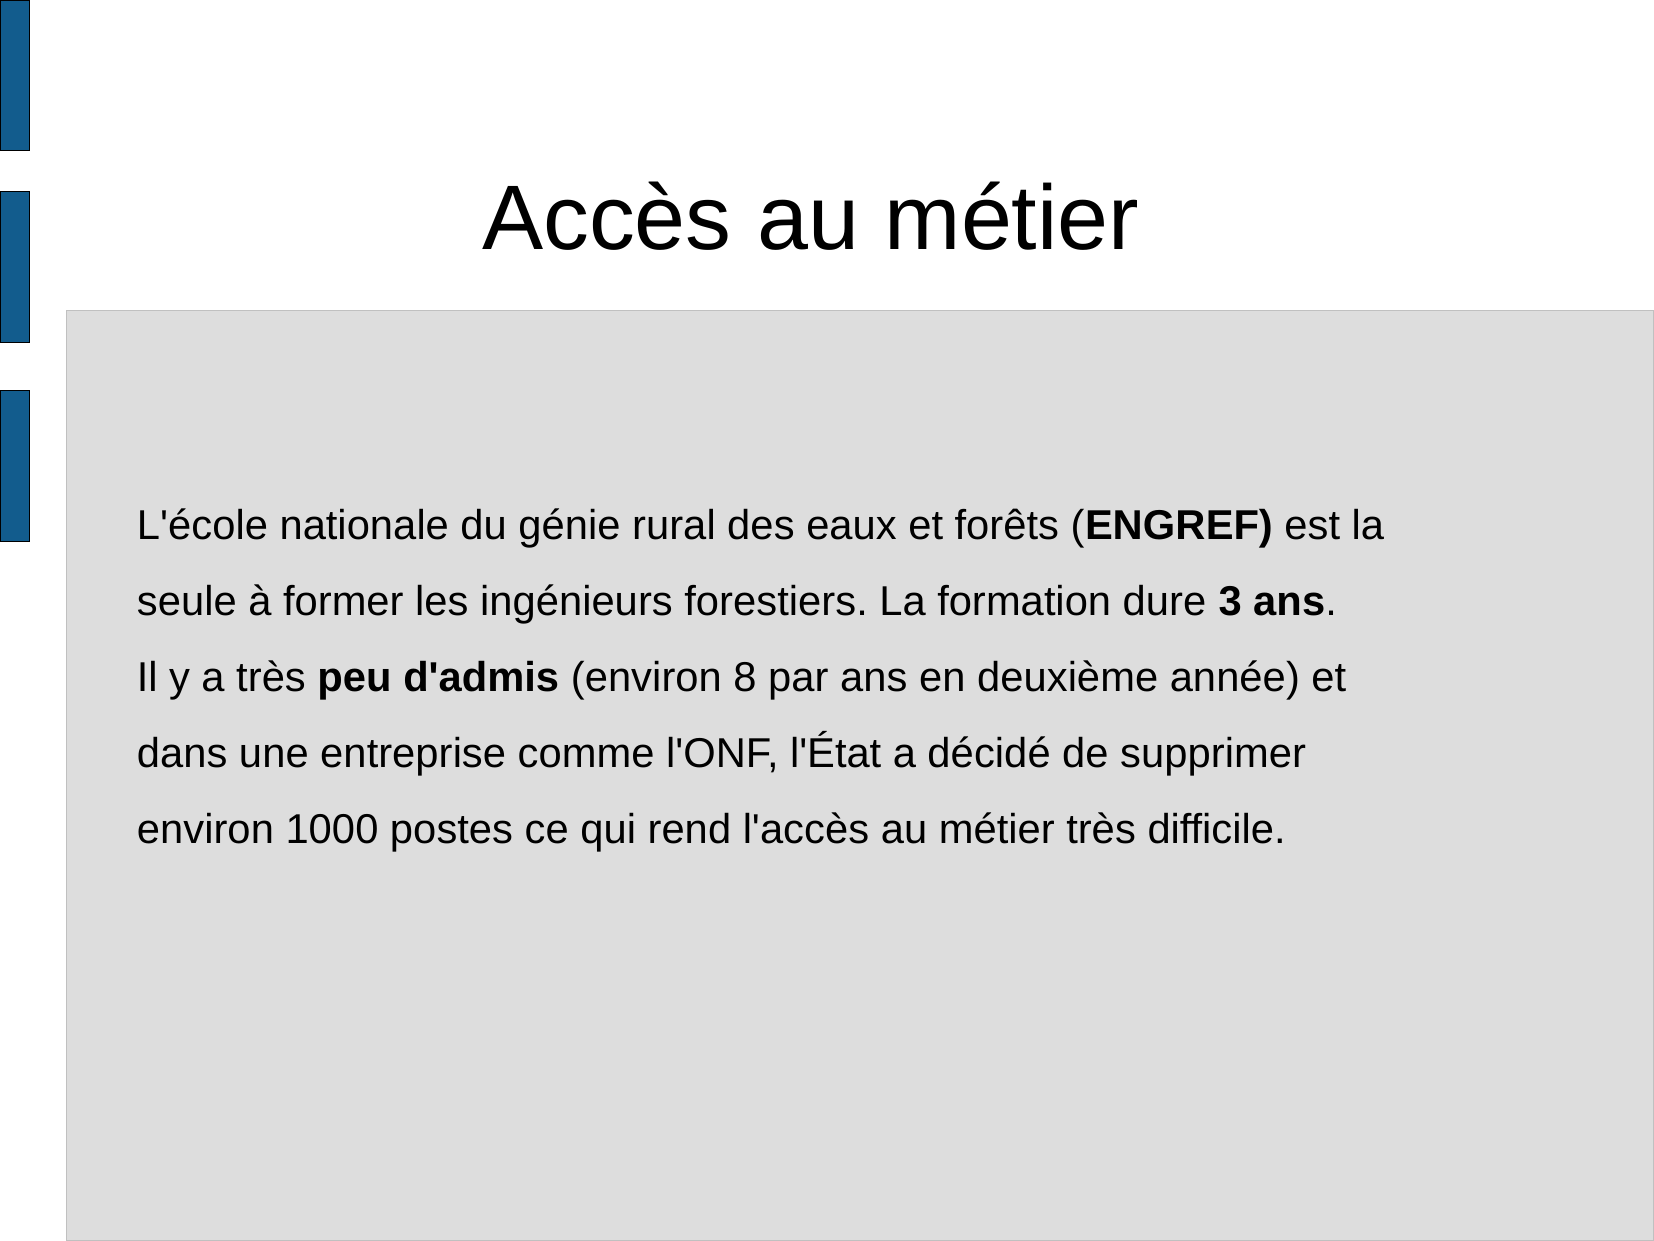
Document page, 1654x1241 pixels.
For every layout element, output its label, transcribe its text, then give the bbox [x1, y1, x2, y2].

title Accès au métier [88, 114, 1534, 322]
list L'école nationale du génie rural des eaux et forêts (ENGREF) est la seule à former les ingénieurs forestiers. La formation dure 3 ans. Il y a très peu d'admis (environ 8 par ans en deuxième année) et dans une entreprise comme l'ONF, l'État a décidé de supprimer environ 1000 postes ce qui rend l'accès au métier très difficile. [124, 501, 1506, 1241]
